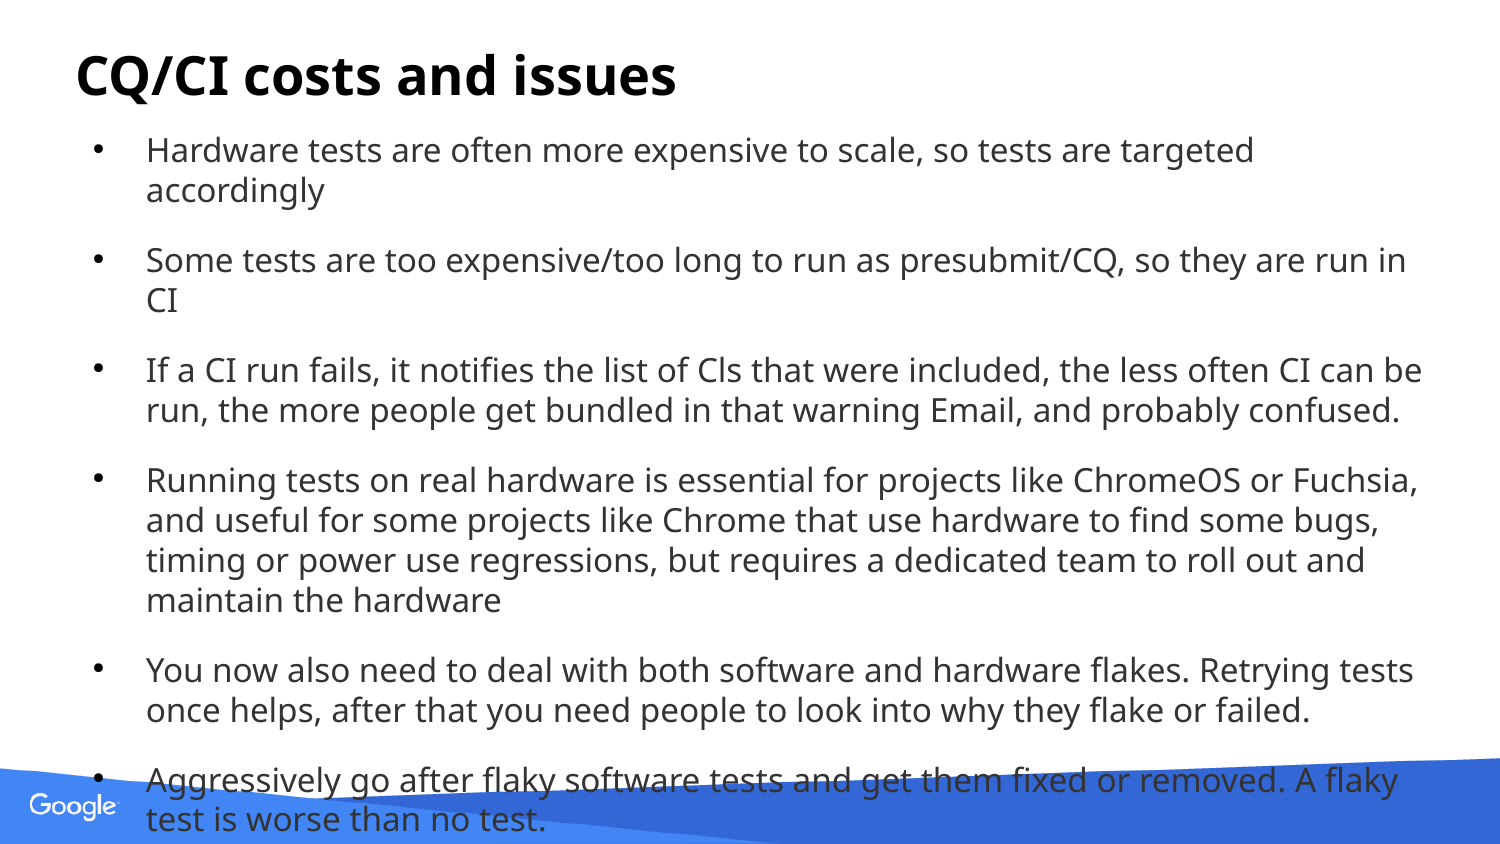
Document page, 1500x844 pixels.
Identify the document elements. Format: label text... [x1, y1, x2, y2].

list Hardware tests are often more expensive to scale, so tests are targeted accordingly Some tests are too expensive/too long to run as presubmit/CQ, so they are run in CI If a CI run fails, it notifies the list of Cls that were included, the less often CI can be run, the more people get bundled in that warning Email, and probably confused. Running tests on real hardware is essential for projects like ChromeOS or Fuchsia, and useful for some projects like Chrome that use hardware to find some bugs, timing or power use regressions, but requires a dedicated team to roll out and maintain the hardware You now also need to deal with both software and hardware flakes. Retrying tests once helps, after that you need people to look into why they flake or failed. Aggressively go after flaky software tests and get them fixed or removed. A flaky test is worse than no test. [60, 151, 1458, 676]
text_box CQ/CI costs and issues [60, 26, 1478, 151]
picture [0, 0, 1500, 844]
